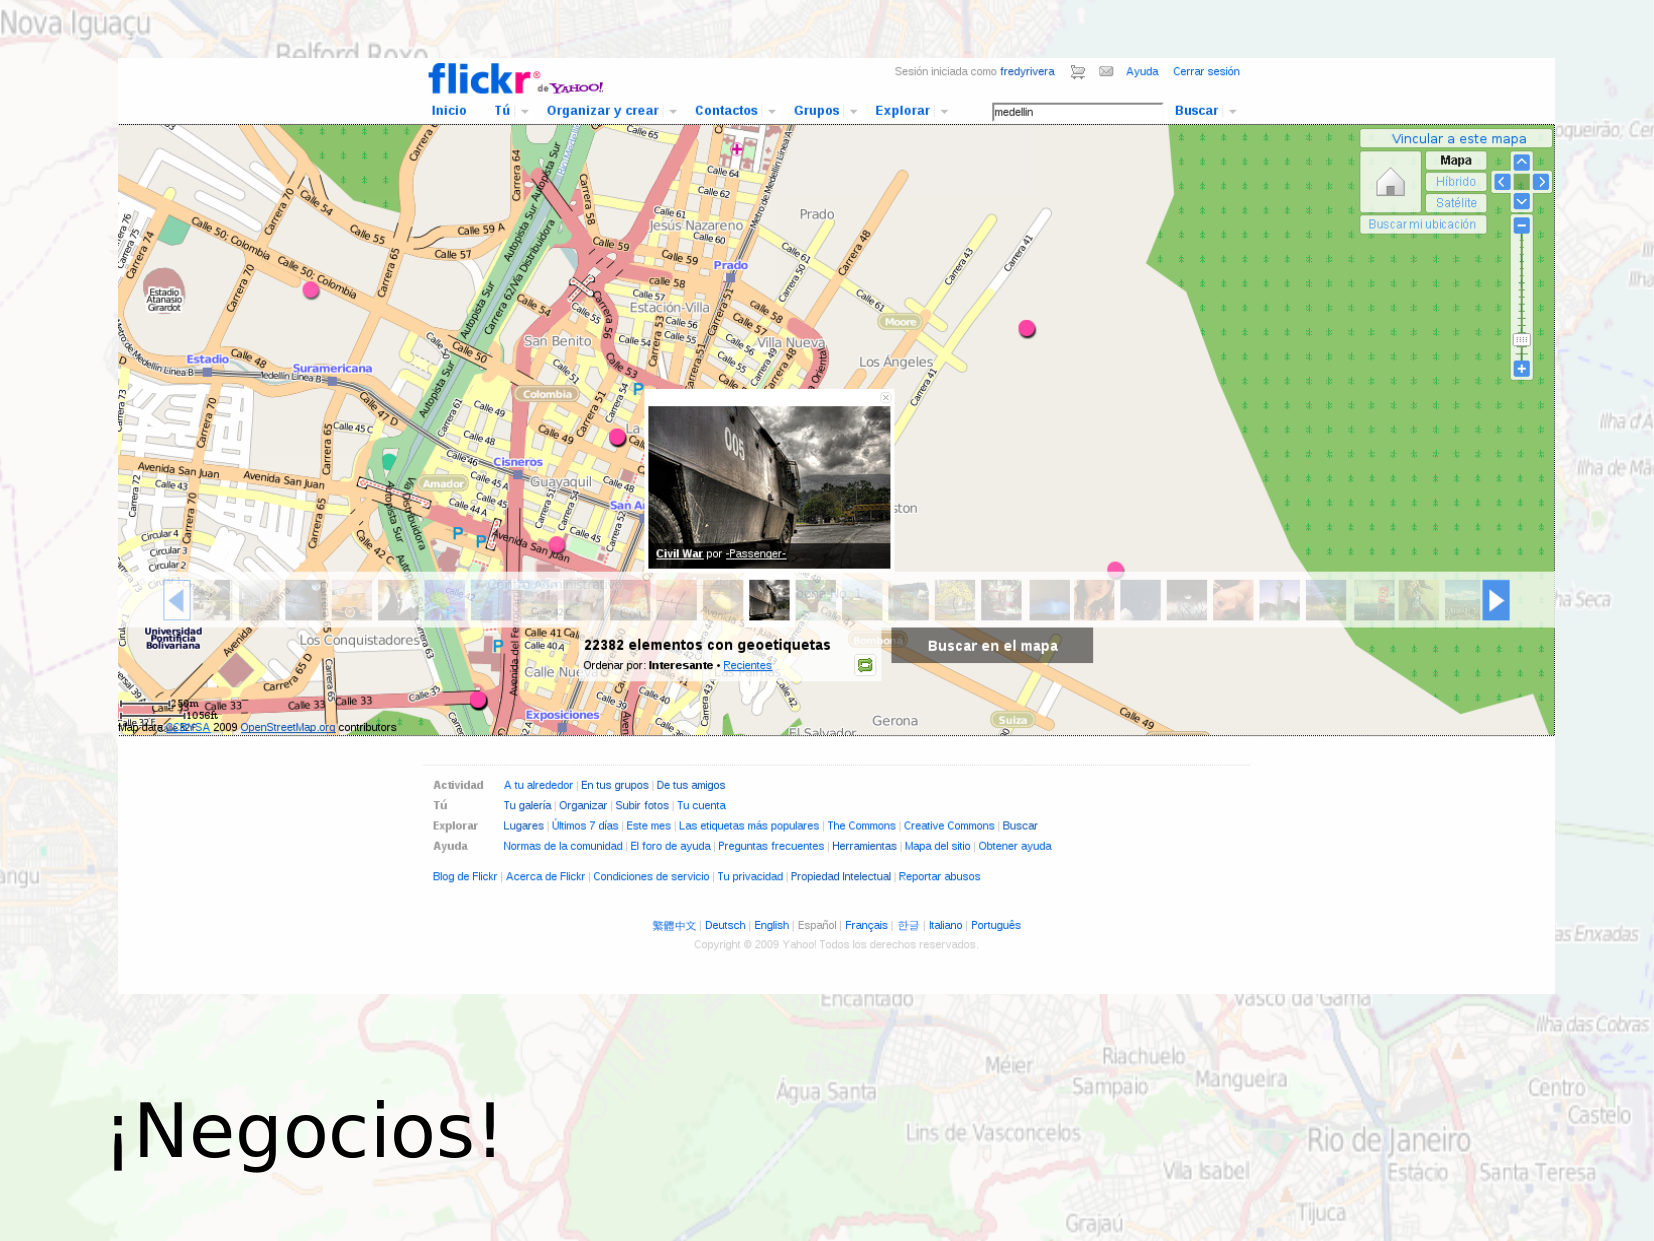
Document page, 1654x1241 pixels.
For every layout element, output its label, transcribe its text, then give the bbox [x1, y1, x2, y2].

text_box ¡Negocios! [88, 1081, 602, 1211]
picture [118, 58, 1555, 994]
